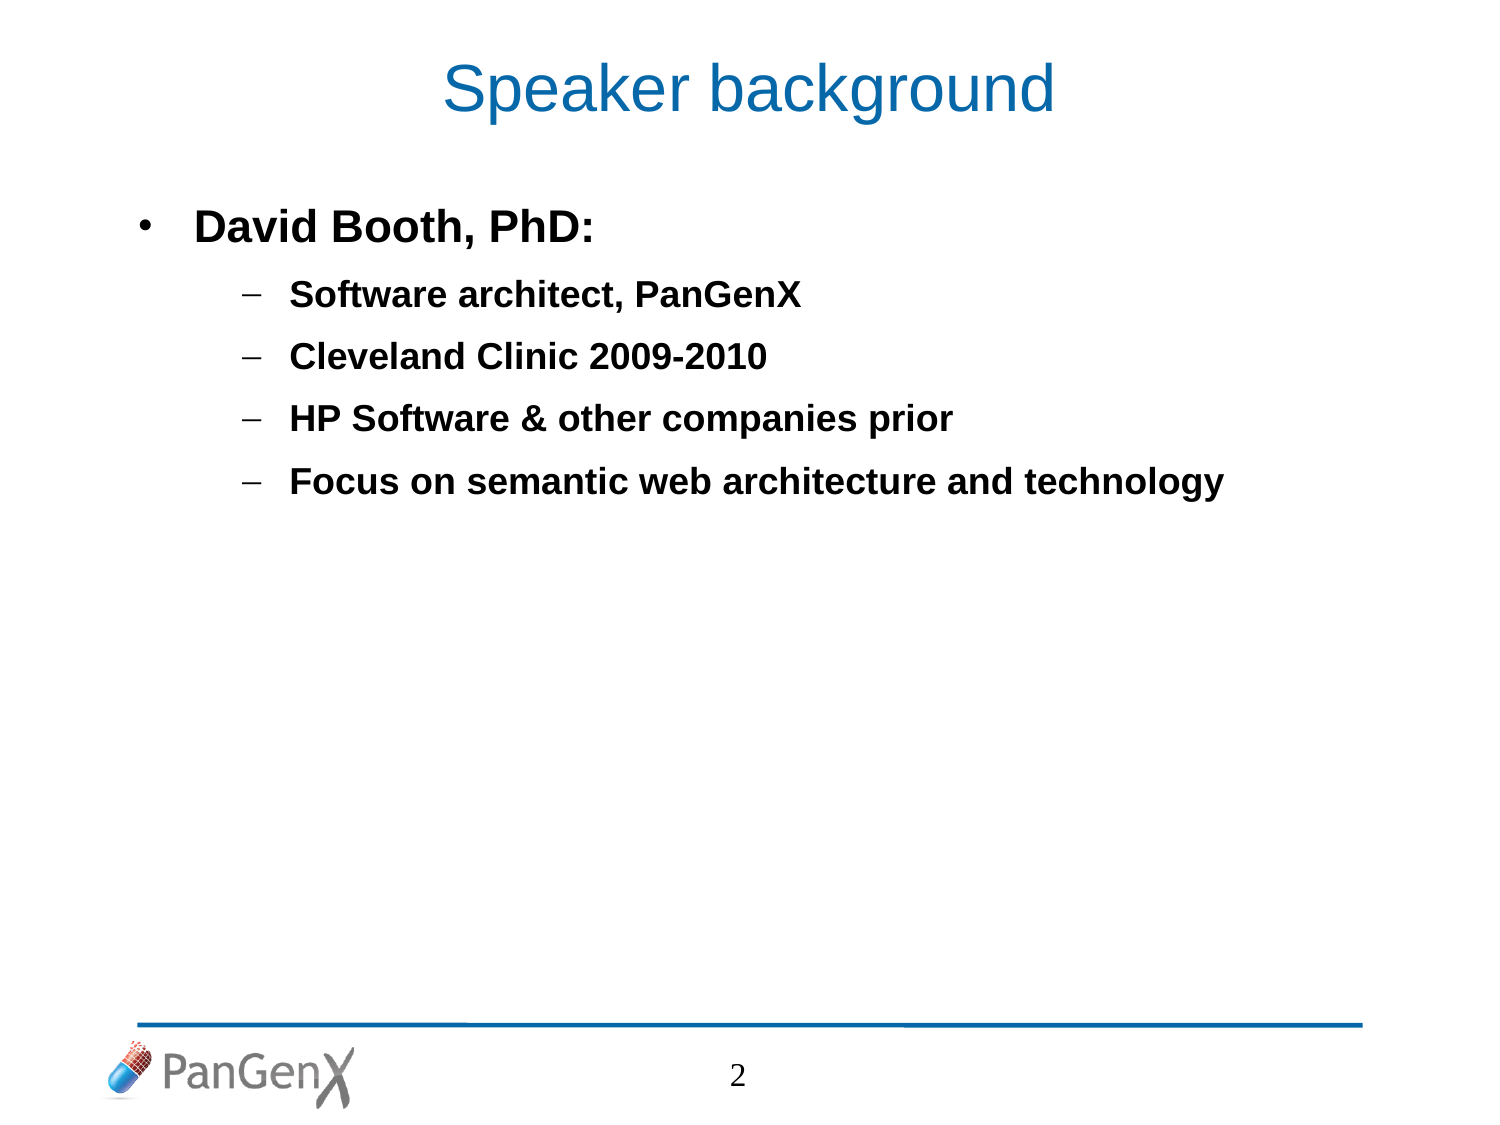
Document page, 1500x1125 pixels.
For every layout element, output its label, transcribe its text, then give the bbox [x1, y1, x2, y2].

title Speaker background [0, 6, 1500, 149]
list David Booth, PhD: Software architect, PanGenX Cleveland Clinic 2009-2010 HP Software & other companies prior Focus on semantic web architecture and technology [115, 179, 1387, 1005]
picture [89, 1041, 354, 1109]
